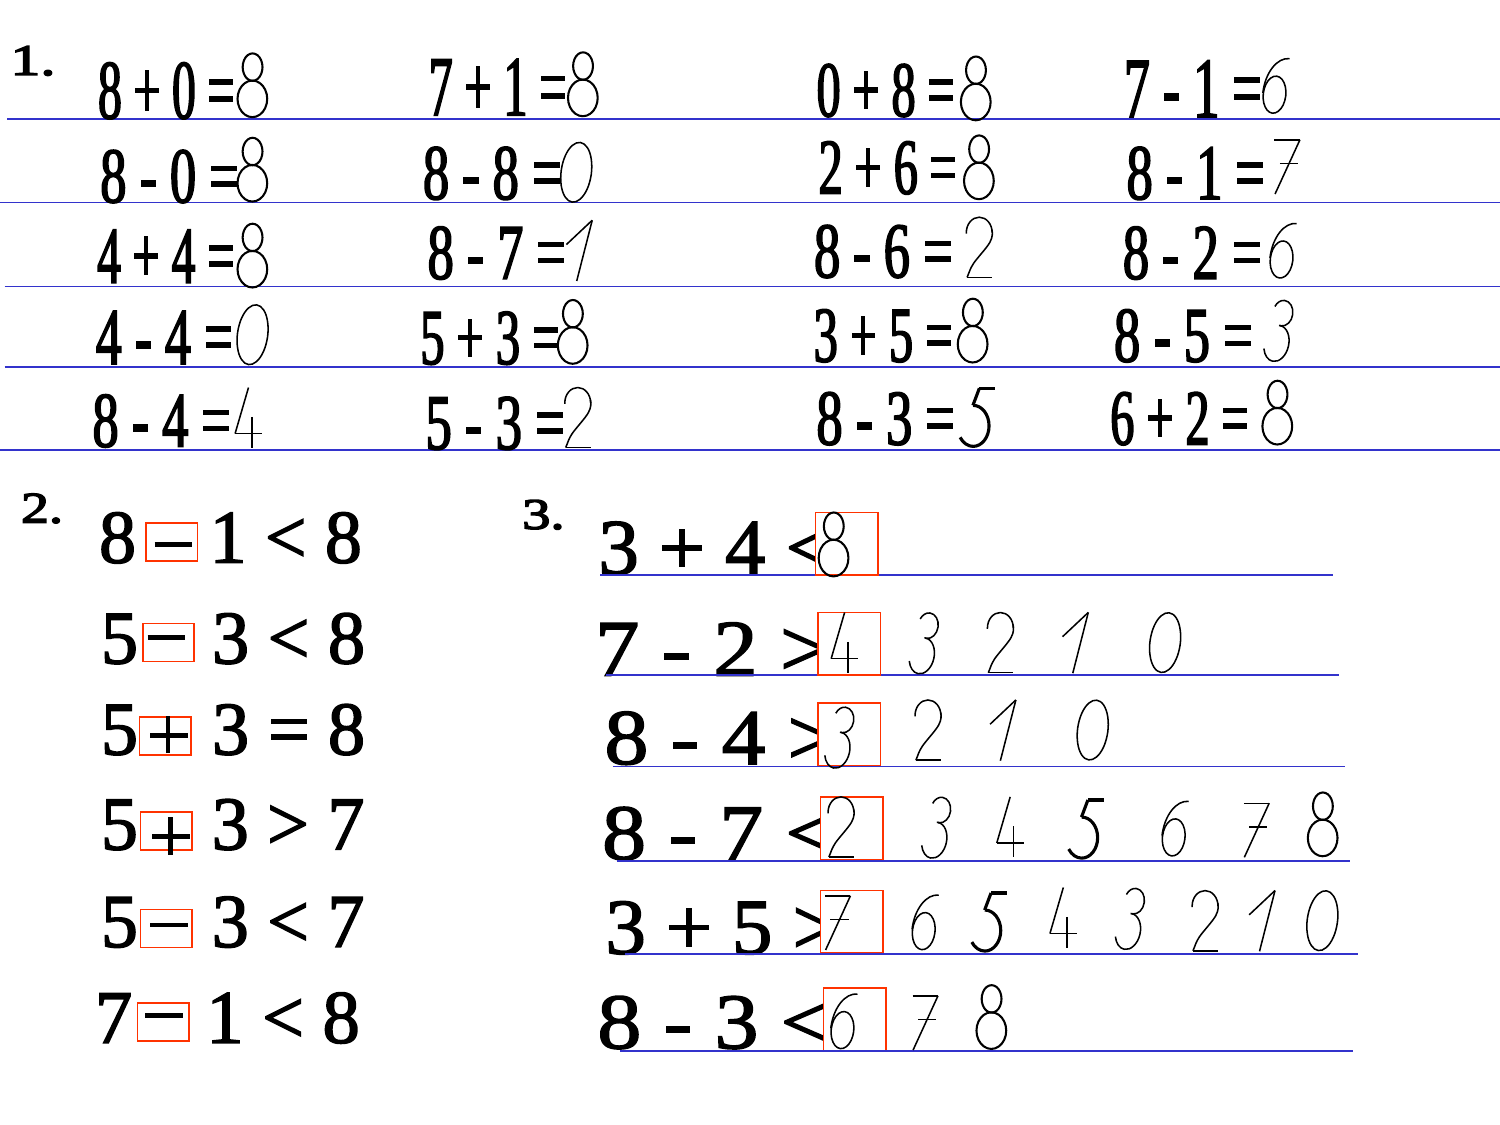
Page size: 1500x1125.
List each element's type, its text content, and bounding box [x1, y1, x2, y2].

text_box 3 + 4 < [663, 529, 701, 567]
text_box 7 - 1 = [1235, 77, 1260, 83]
text_box 3 + 5 > [736, 901, 770, 953]
text_box 2 + 6 = [857, 148, 880, 186]
text_box 1. [44, 70, 52, 76]
text_box 5 3 < 8 [271, 620, 306, 657]
text_box 8 - 6 = [816, 224, 839, 279]
text_box 3 + 5 > [609, 901, 643, 955]
text_box 5 3 < 8 [105, 613, 136, 665]
text_box 8 - 3 < [666, 1026, 690, 1033]
text_box 8 - 8 = [425, 146, 448, 200]
text_box 7 + 1 = [431, 59, 452, 116]
text_box 3 + 5 = [816, 309, 836, 363]
text_box 3 + 5 > [796, 931, 820, 947]
text_box 3 + 5 > [670, 909, 708, 946]
text_box 3 + 4 < [789, 534, 815, 561]
text_box 7 + 1 = [507, 58, 525, 116]
text_box 4 - 4 = [96, 310, 121, 365]
text_box 8 - 3 < [784, 1004, 823, 1040]
text_box 8 - 1 = [1128, 146, 1151, 200]
text_box 5 3 < 7 [215, 896, 246, 948]
text_box 8 1 < 8 [327, 512, 359, 564]
text_box 6 + 2 = [1187, 392, 1207, 445]
text_box [142, 623, 195, 662]
text_box 8 - 4 > [607, 711, 646, 765]
text_box 5 3 < 8 [330, 613, 363, 665]
text_box 8 - 2 = [1194, 226, 1216, 279]
text_box [825, 514, 842, 538]
text_box [820, 890, 883, 953]
text_box [1270, 241, 1293, 278]
text_box 8 - 3 = [888, 392, 911, 446]
text_box 8 - 6 = [886, 225, 909, 279]
text_box [1263, 76, 1286, 114]
text_box [818, 703, 881, 766]
text_box 7 1 < 8 [265, 999, 301, 1036]
text_box 7 - 2 > [784, 629, 818, 669]
text_box 3 + 5 = [852, 316, 875, 354]
text_box 2. [52, 517, 60, 524]
text_box [140, 909, 192, 948]
text_box 8 - 4 > [673, 742, 697, 749]
text_box 8 - 7 = [429, 226, 452, 280]
text_box 8 1 < 8 [101, 512, 134, 564]
text_box 5 3 > 7 [332, 799, 363, 850]
text_box 7 - 2 > [600, 623, 637, 676]
text_box 8 1 < 8 [216, 512, 243, 563]
text_box 8 - 7 < [789, 818, 820, 848]
text_box [912, 912, 936, 950]
text_box 5 3 = 8 [271, 735, 306, 739]
text_box 3 + 5 = [891, 309, 912, 363]
text_box 5 3 < 7 [332, 897, 363, 947]
text_box 7 - 1 = [1197, 60, 1217, 118]
text_box 8 - 7 = [500, 227, 522, 279]
text_box 8 - 0 = [171, 149, 195, 204]
text_box [818, 612, 881, 675]
text_box 8 - 3 < [718, 996, 756, 1050]
text_box 8 - 3 = [818, 392, 841, 446]
text_box [139, 716, 191, 756]
text_box 8 - 3 < [600, 996, 639, 1050]
text_box 5 - 3 = [428, 397, 450, 450]
text_box 5 3 > 7 [271, 805, 306, 843]
text_box 5 + 3 = [498, 311, 519, 365]
text_box 6 + 2 = [1112, 392, 1133, 446]
text_box 0 + 8 = [893, 64, 914, 118]
text_box 8 - 4 > [723, 712, 765, 764]
text_box 2 + 6 = [895, 141, 917, 195]
text_box 7 - 2 > [664, 653, 688, 660]
text_box 5 - 3 = [498, 396, 520, 450]
text_box 5 3 < 7 [105, 897, 136, 948]
text_box 8 - 8 = [494, 146, 517, 200]
text_box [823, 988, 886, 1050]
text_box 0 + 8 = [855, 71, 878, 109]
text_box 5 3 < 7 [270, 903, 306, 940]
text_box 4 + 4 = [172, 229, 195, 283]
text_box 6 + 2 = [1148, 399, 1172, 437]
text_box [820, 796, 883, 860]
text_box 5 + 3 = [423, 312, 443, 365]
text_box 3 + 4 < [602, 521, 636, 574]
text_box [137, 1002, 189, 1042]
text_box 5 3 = 8 [330, 704, 363, 756]
text_box 5 3 < 8 [215, 613, 247, 665]
text_box 4 + 4 = [98, 229, 121, 283]
text_box 0 + 8 = [818, 64, 839, 118]
text_box 8 + 0 = [173, 62, 194, 120]
text_box 7 1 < 8 [99, 993, 131, 1043]
text_box 3. [554, 524, 561, 530]
text_box 8 1 < 8 [268, 519, 303, 556]
text_box 3. [524, 500, 549, 530]
text_box [820, 541, 847, 575]
text_box 5 3 > 7 [215, 799, 246, 851]
text_box 8 + 0 = [135, 70, 159, 111]
text_box 8 - 0 = [102, 149, 125, 204]
text_box [146, 522, 198, 562]
text_box 8 - 4 > [791, 718, 818, 735]
text_box [140, 811, 193, 851]
text_box 8 - 4 = [163, 394, 188, 447]
text_box 4 + 4 = [135, 237, 158, 275]
text_box 8 - 4 > [791, 741, 818, 757]
text_box 7 - 2 > [717, 622, 753, 674]
text_box 4 - 4 = [165, 310, 191, 365]
text_box 5 3 > 7 [105, 799, 136, 851]
text_box [1162, 818, 1186, 856]
text_box 2. [23, 493, 46, 523]
text_box [839, 512, 879, 575]
text_box 8 - 5 = [1116, 309, 1139, 363]
text_box 8 - 1 = [1200, 147, 1220, 200]
text_box 7 1 < 8 [325, 992, 357, 1044]
text_box 5 3 = 8 [215, 704, 247, 756]
text_box 7 - 1 = [1127, 60, 1149, 118]
text_box 3 + 5 > [796, 908, 820, 924]
text_box 7 + 1 = [467, 66, 490, 107]
text_box 8 - 7 < [671, 837, 695, 844]
text_box 5 3 = 8 [271, 719, 306, 724]
text_box 7 - 1 = [1235, 94, 1260, 100]
text_box 8 - 4 = [94, 394, 117, 448]
text_box 8 + 0 = [99, 62, 121, 120]
text_box 7 1 < 8 [212, 992, 240, 1043]
text_box [815, 512, 829, 575]
text_box 2 + 6 = [820, 141, 841, 194]
text_box 8 - 5 = [1186, 310, 1208, 363]
text_box 8 - 7 < [725, 807, 761, 860]
text_box 5 3 = 8 [105, 704, 136, 756]
text_box 8 - 7 < [605, 806, 643, 860]
text_box 5 + 3 = [459, 319, 482, 357]
text_box 1. [15, 46, 37, 75]
text_box 3 + 4 < [726, 521, 765, 574]
text_box 8 - 2 = [1124, 226, 1148, 280]
